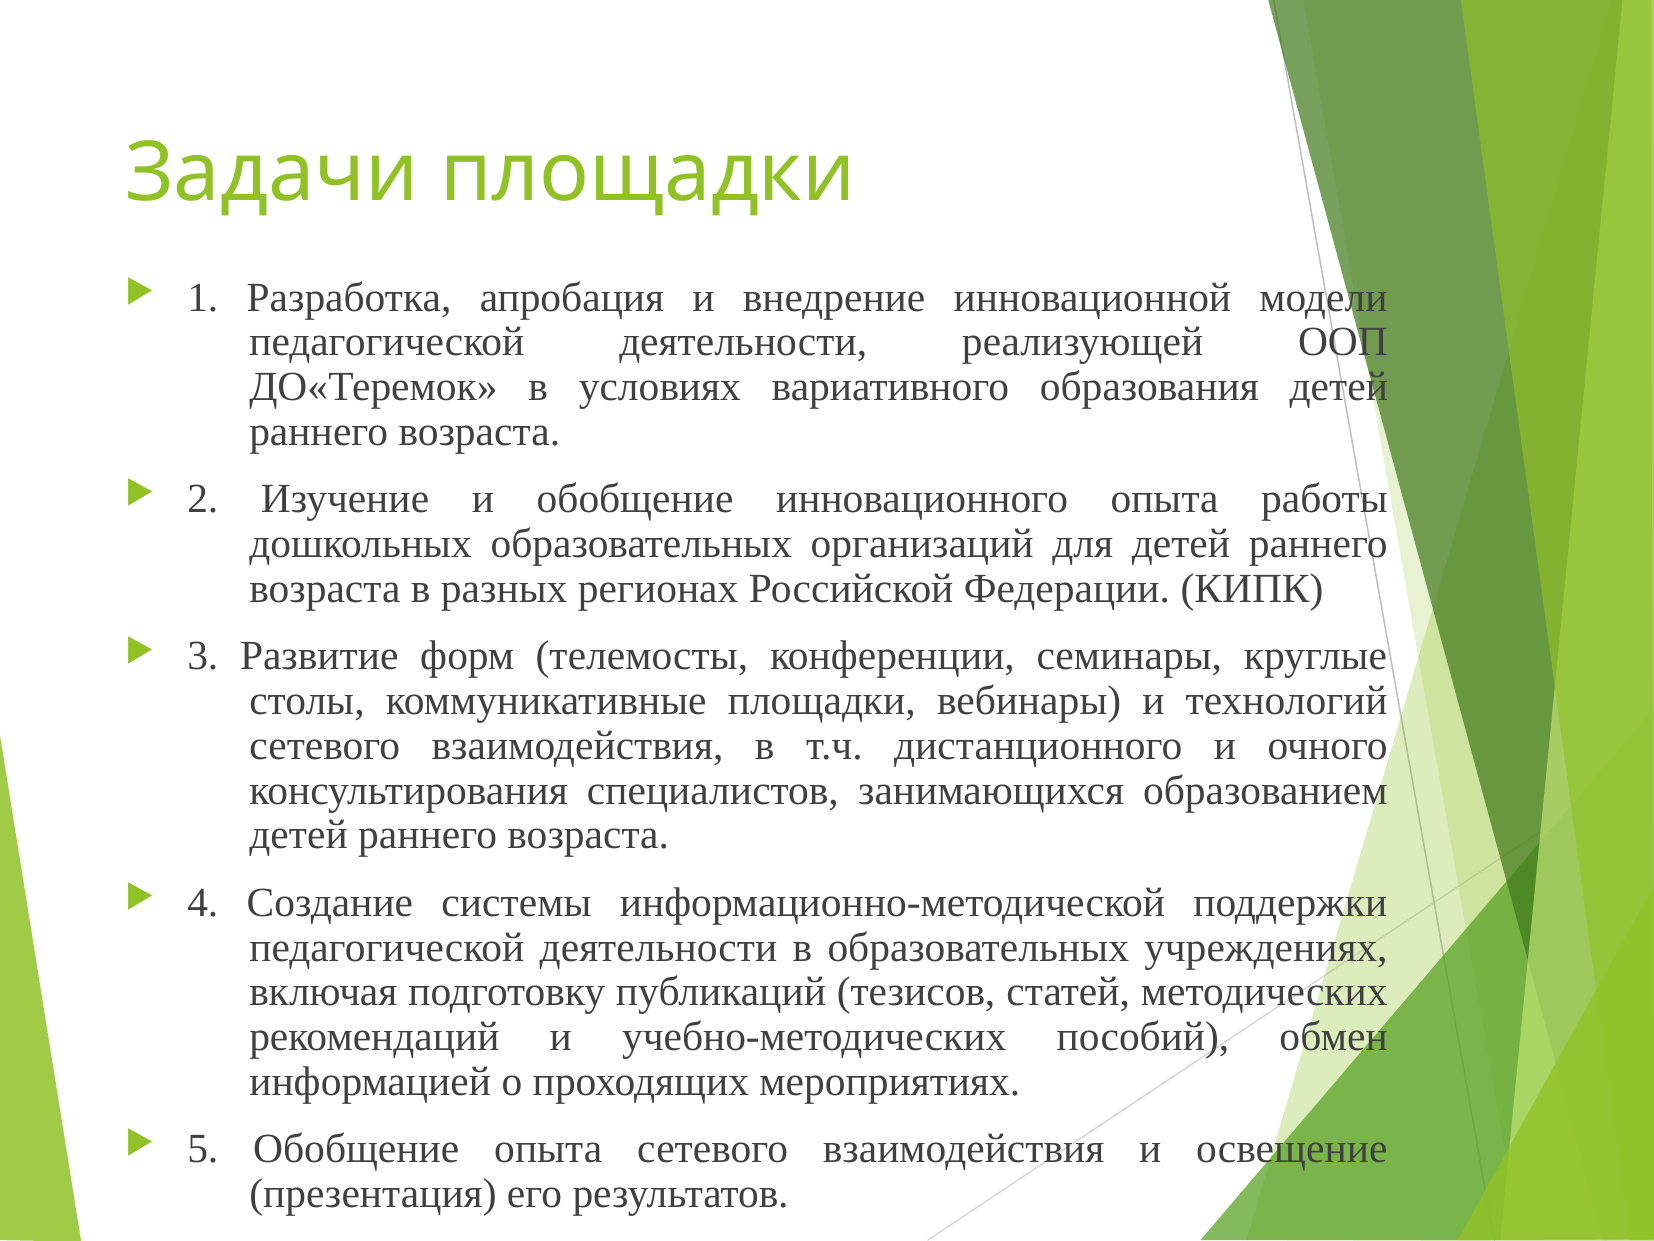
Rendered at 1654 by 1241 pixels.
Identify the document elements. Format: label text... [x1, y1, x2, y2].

list 1. Разработка, апробация и внедрение инновационной модели педагогической деятельности, реализующей ООП ДО«Теремок» в условиях вариативного образования детей раннего возраста. 2. Изучение и обобщение инновационного опыта работы дошкольных образовательных организаций для детей раннего возраста в разных регионах Российской Федерации. (КИПК) 3. Развитие форм (телемосты, конференции, семинары, круглые столы, коммуникативные площадки, вебинары) и технологий сетевого взаимодействия, в т.ч. дистанционного и очного консультирования специалистов, занимающихся образованием детей раннего возраста. 4. Создание системы информационно-методической поддержки педагогической деятельности в образовательных учреждениях, включая подготовку публикаций (тезисов, статей, методических рекомендаций и учебно-методических пособий), обмен информацией о проходящих мероприятиях. 5. Обобщение опыта сетевого взаимодействия и освещение (презентация) его результатов. [110, 267, 1405, 1194]
title Задачи площадки [110, 110, 1259, 267]
